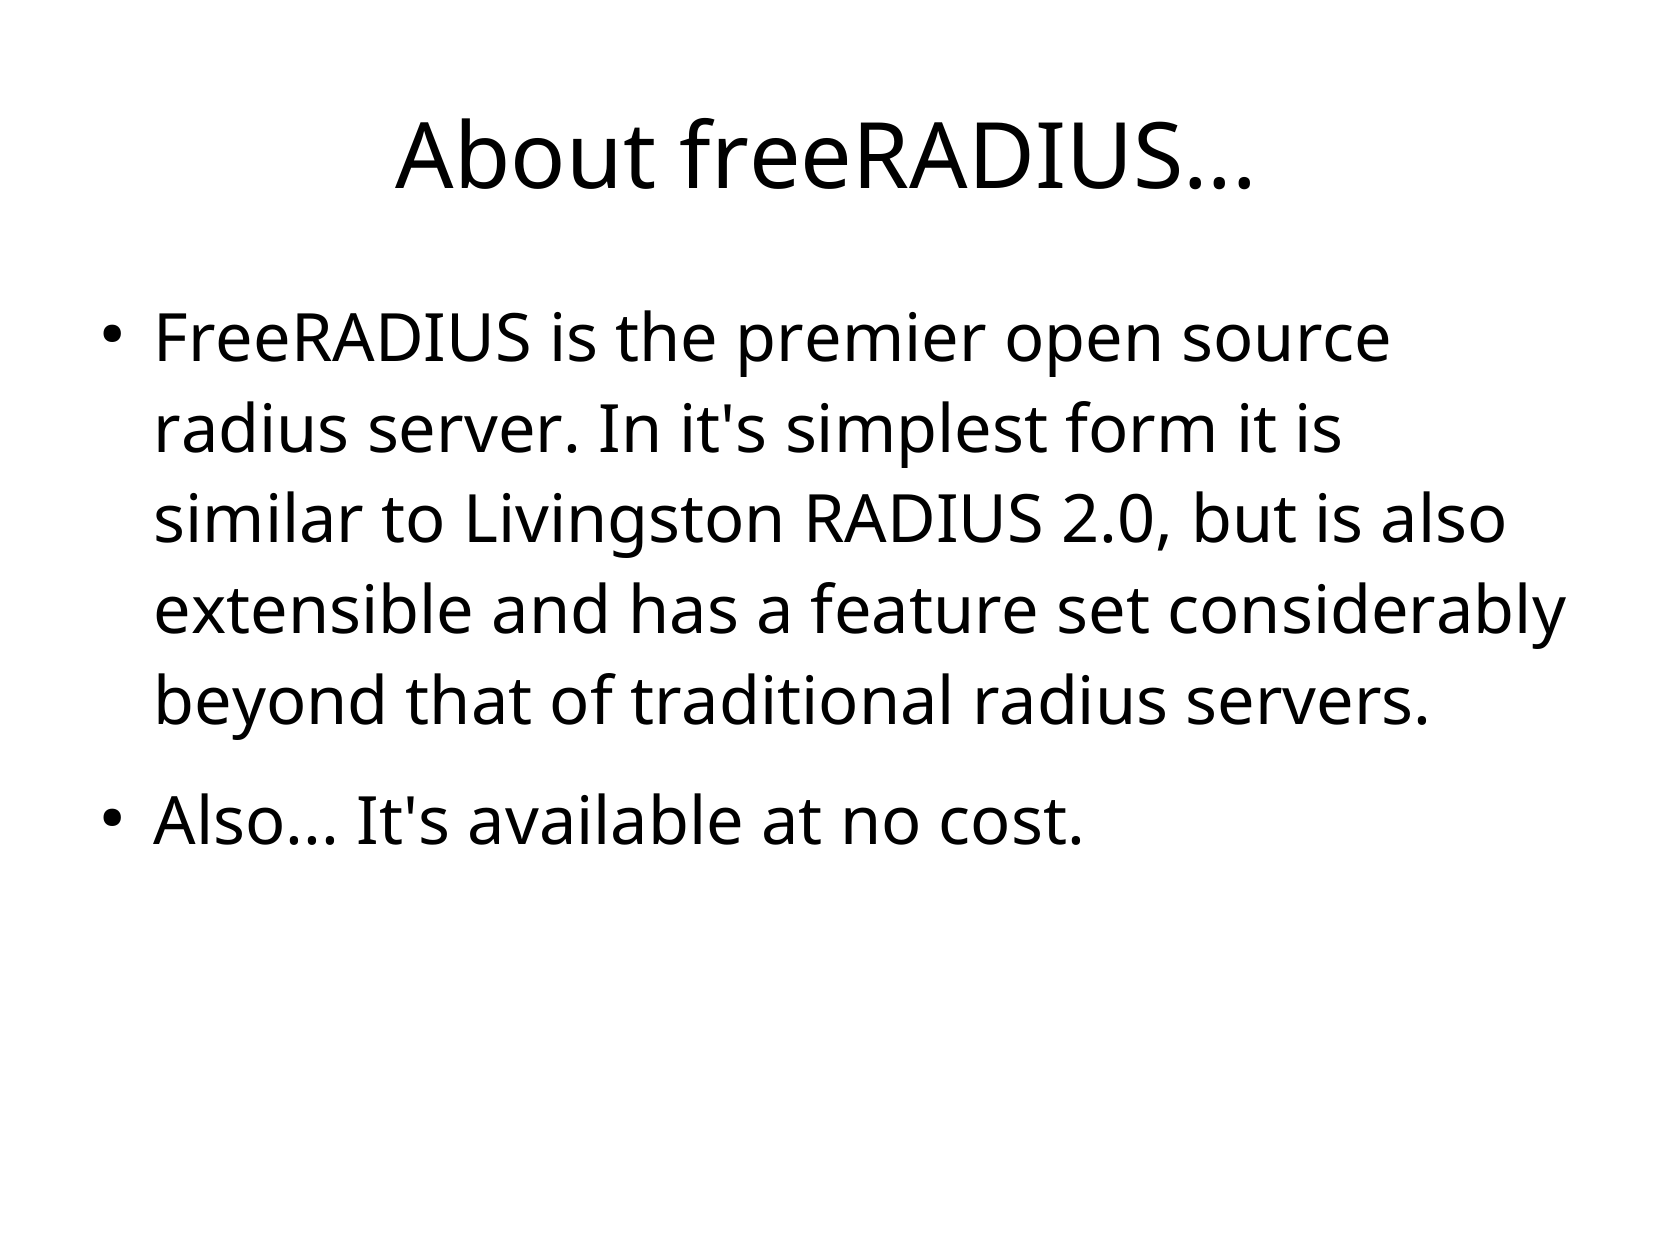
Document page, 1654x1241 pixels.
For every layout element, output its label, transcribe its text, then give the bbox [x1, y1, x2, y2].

list FreeRADIUS is the premier open source radius server. In it's simplest form it is similar to Livingston RADIUS 2.0, but is also extensible and has a feature set considerably beyond that of traditional radius servers. Also... It's available at no cost. [82, 290, 1571, 1109]
title About freeRADIUS... [82, 49, 1571, 257]
